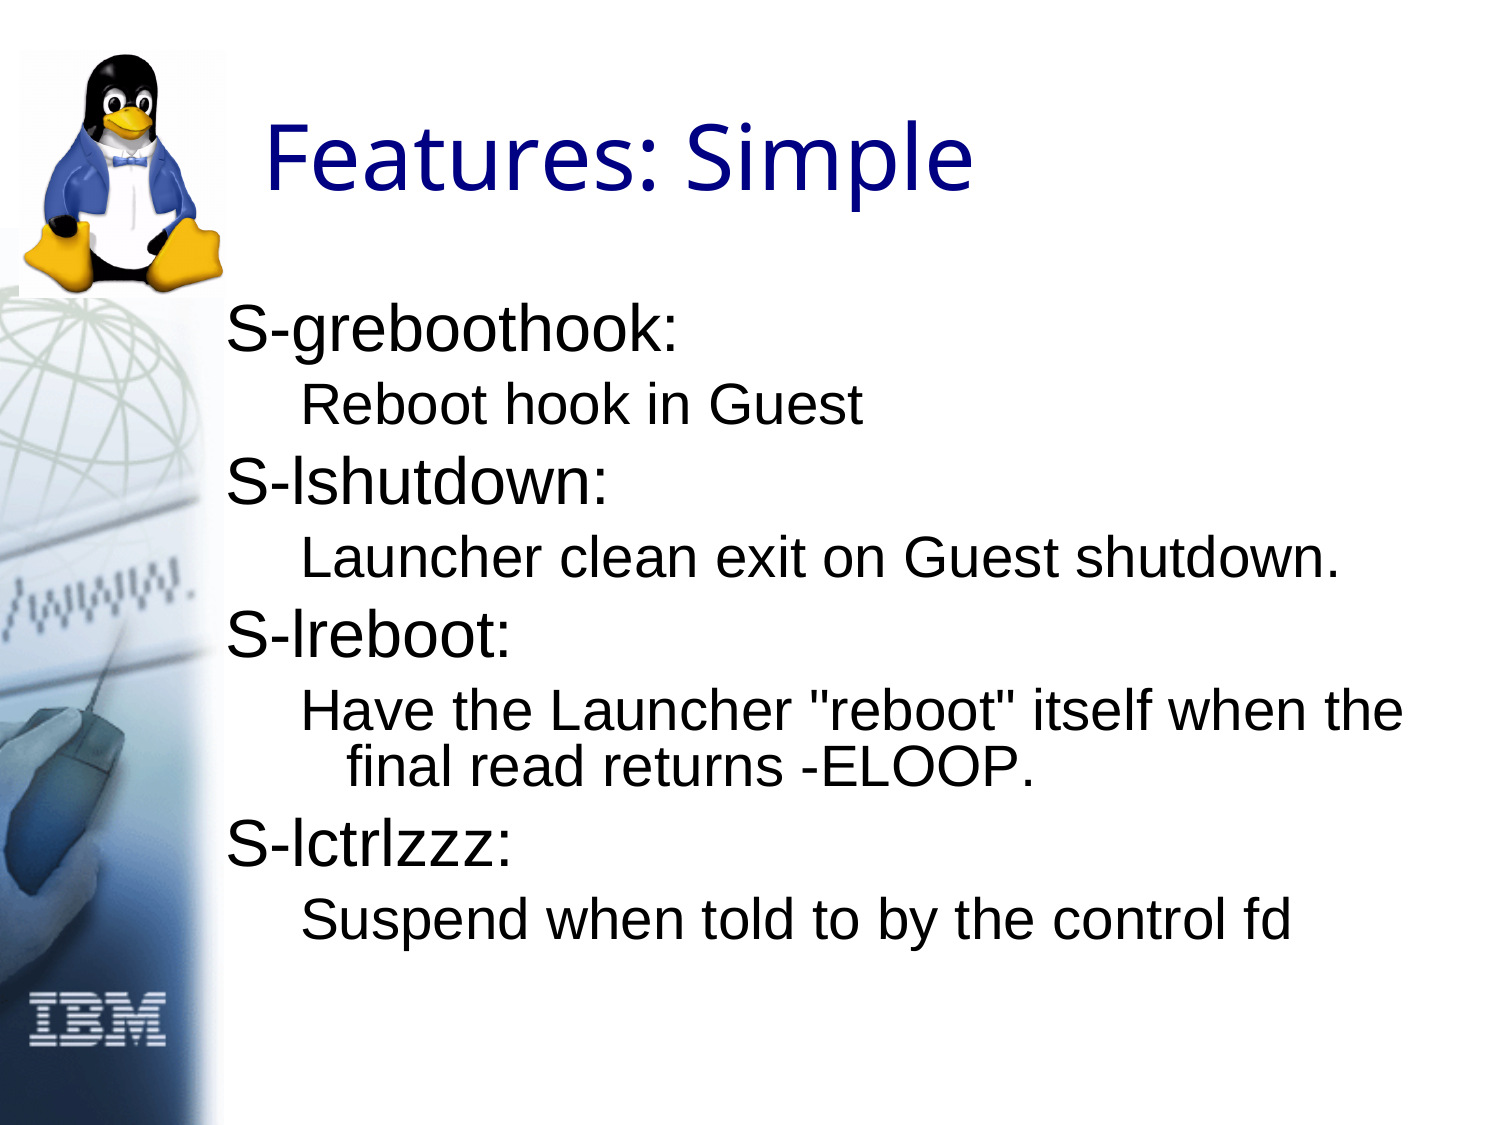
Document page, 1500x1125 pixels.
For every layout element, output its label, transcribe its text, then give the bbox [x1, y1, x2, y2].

title Features: Simple [262, 37, 1413, 273]
list S-greboothook: Reboot hook in Guest S-lshutdown: Launcher clean exit on Guest shutdown. S-lreboot: Have the Launcher "reboot" itself when the final read returns -ELOOP. S-lctrlzzz: Suspend when told to by the control fd [225, 299, 1463, 1005]
